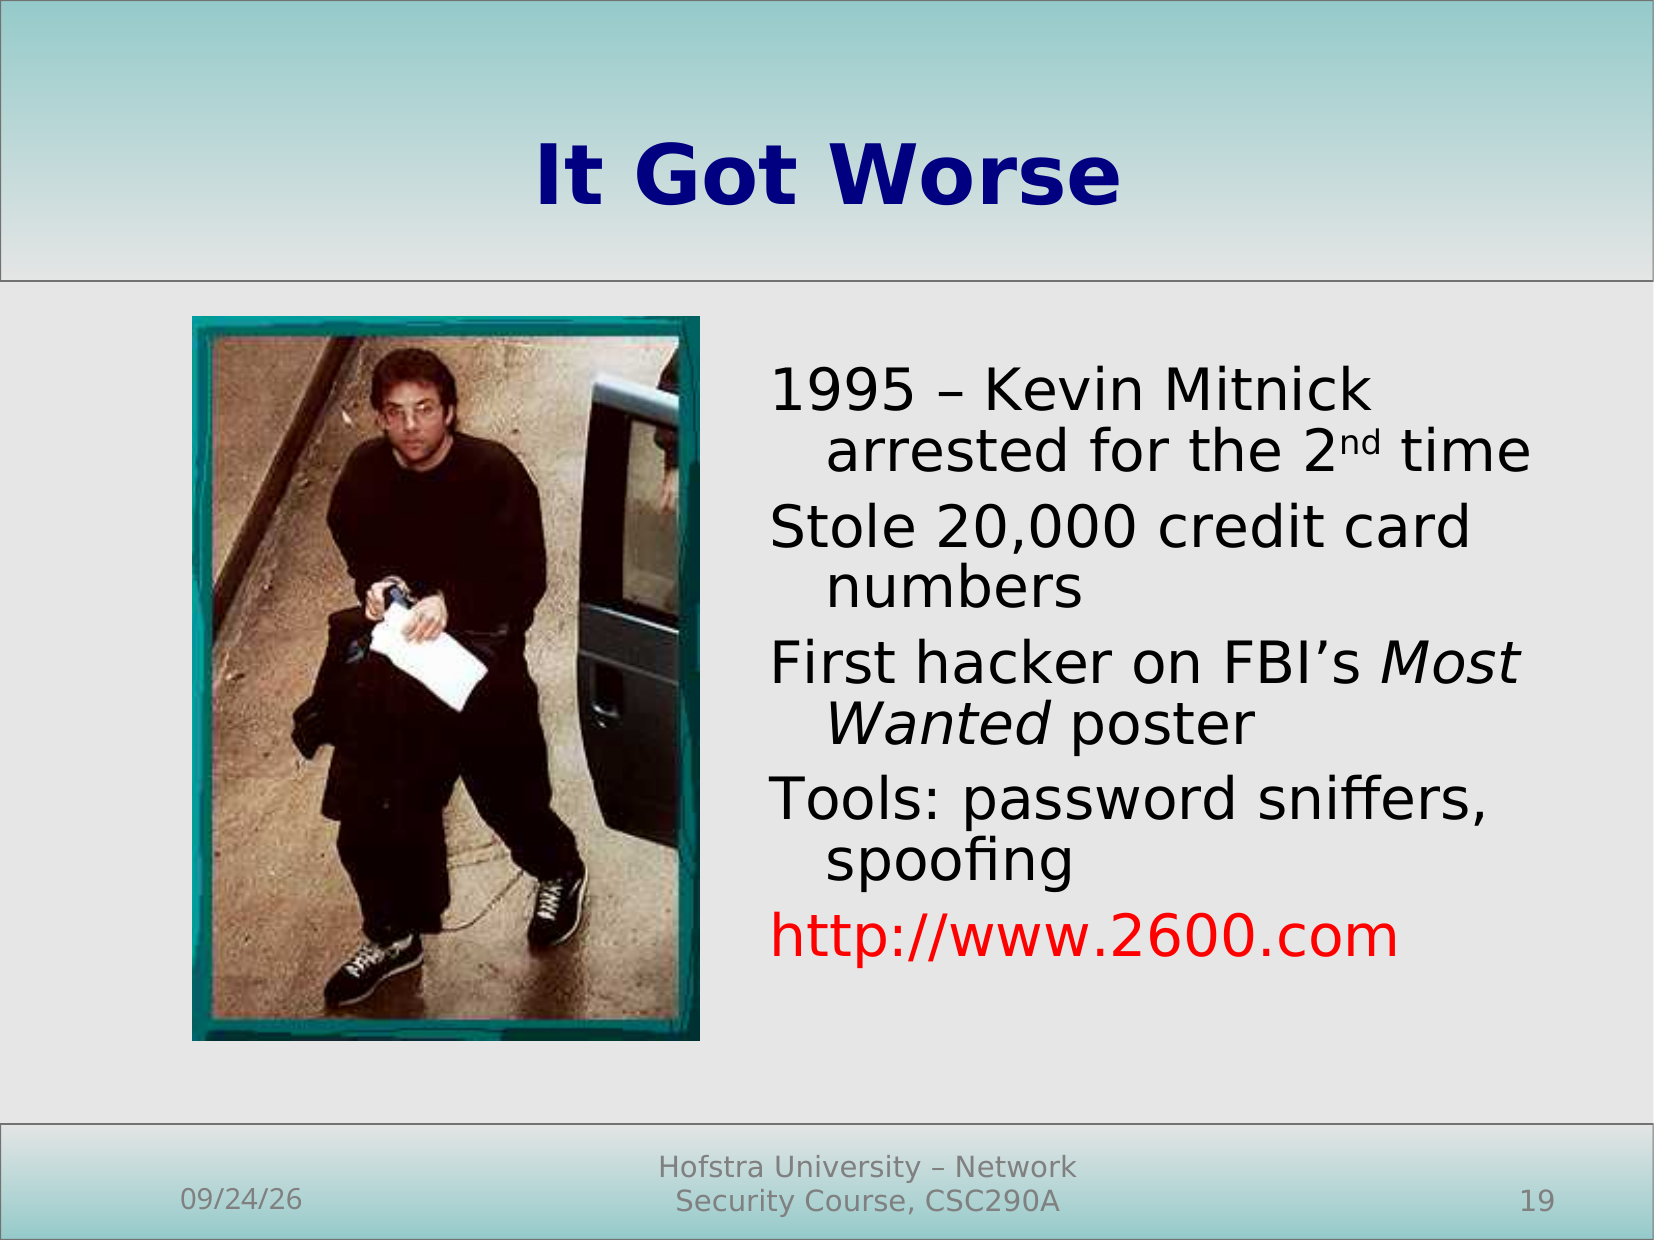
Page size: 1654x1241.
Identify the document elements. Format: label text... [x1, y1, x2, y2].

title It Got Worse [123, 87, 1534, 233]
list 1995 – Kevin Mitnick arrested for the 2nd time Stole 20,000 credit card numbers First hacker on FBI’s Most Wanted poster Tools: password sniffers, spoofing http://www.2600.com [754, 354, 1576, 1088]
picture [192, 316, 700, 1041]
